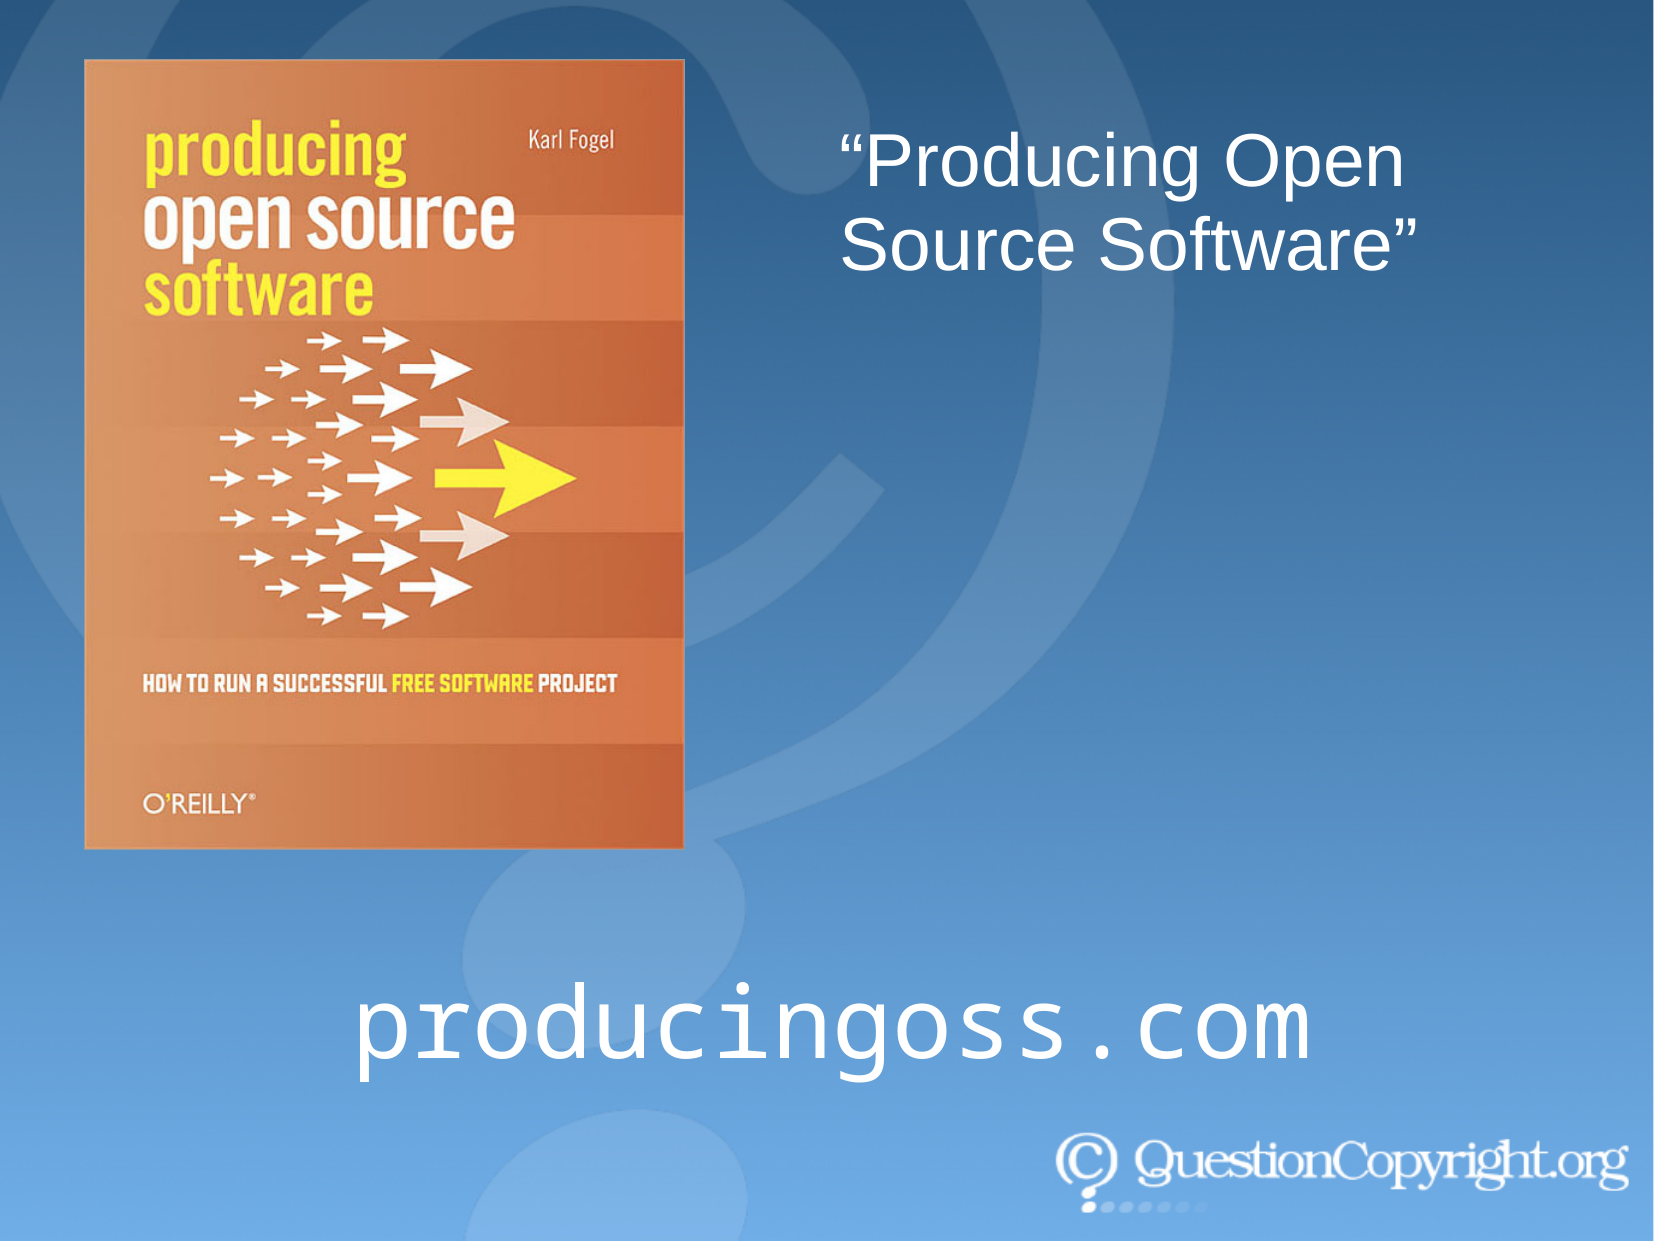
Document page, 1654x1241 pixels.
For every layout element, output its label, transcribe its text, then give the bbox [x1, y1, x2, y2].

picture [0, 0, 1654, 1241]
text_box producingoss.com [337, 943, 1332, 1075]
text_box “Producing Open Source Software” [825, 110, 1538, 301]
